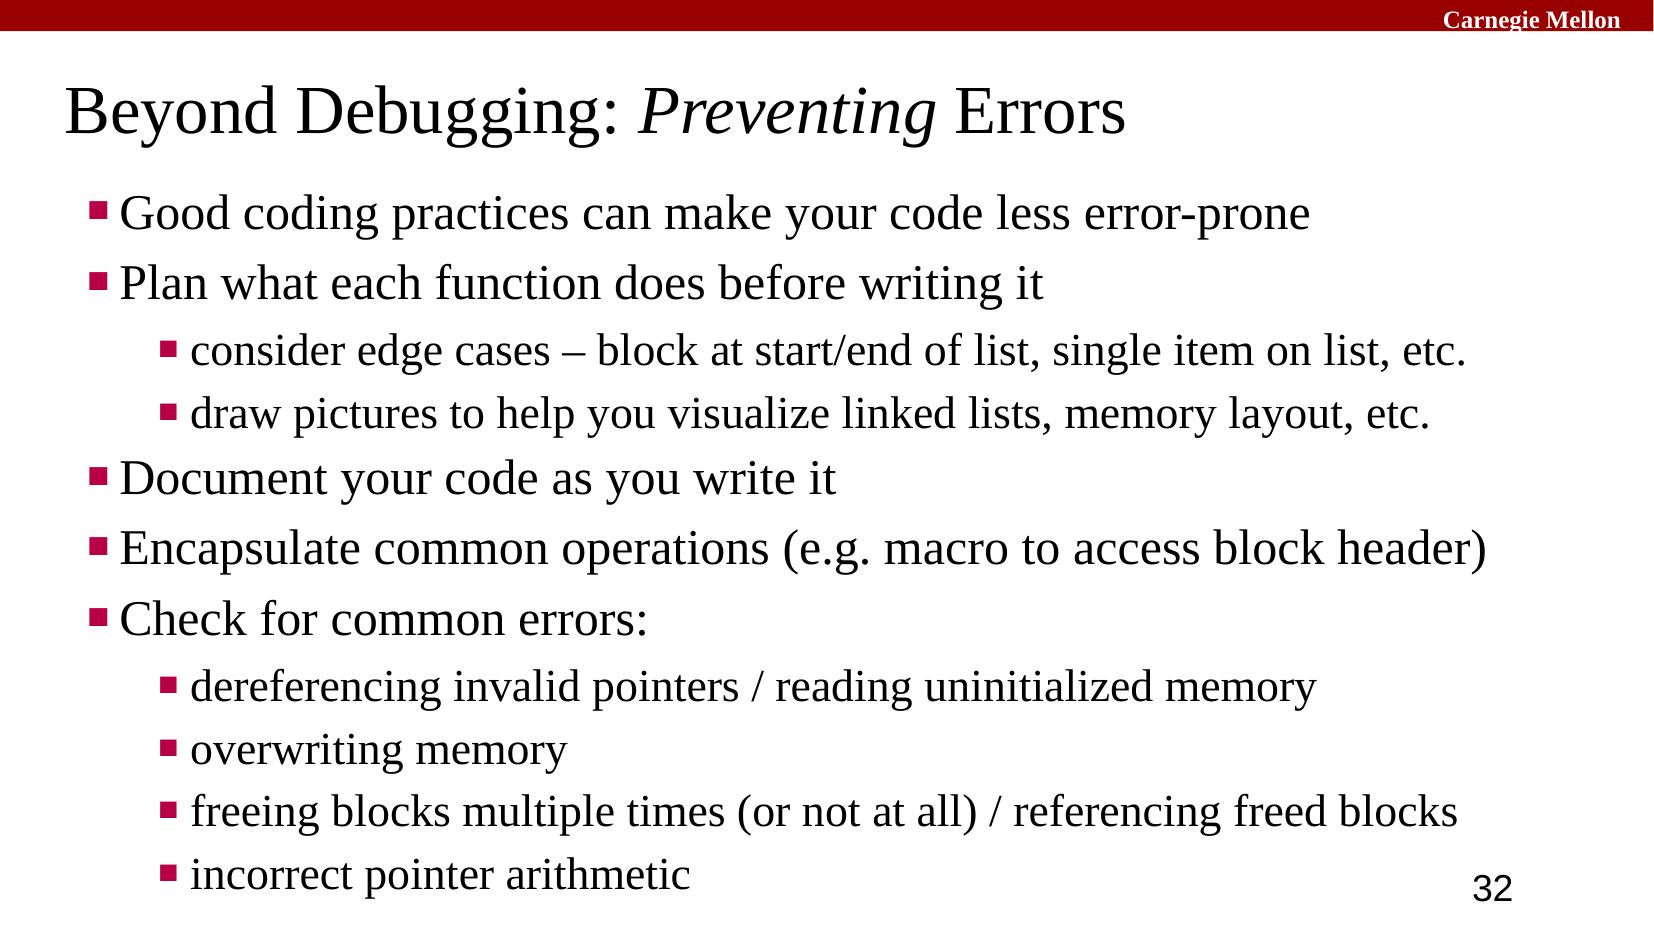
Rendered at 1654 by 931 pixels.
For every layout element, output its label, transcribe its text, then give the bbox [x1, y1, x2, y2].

title Beyond Debugging: Preventing Errors [64, 58, 1576, 163]
list Good coding practices can make your code less error-prone Plan what each function does before writing it consider edge cases – block at start/end of list, single item on list, etc. draw pictures to help you visualize linked lists, memory layout, etc. Document your code as you write it Encapsulate common operations (e.g. macro to access block header) Check for common errors: dereferencing invalid pointers / reading uninitialized memory overwriting memory freeing blocks multiple times (or not at all) / referencing freed blocks incorrect pointer arithmetic [71, 184, 1576, 916]
